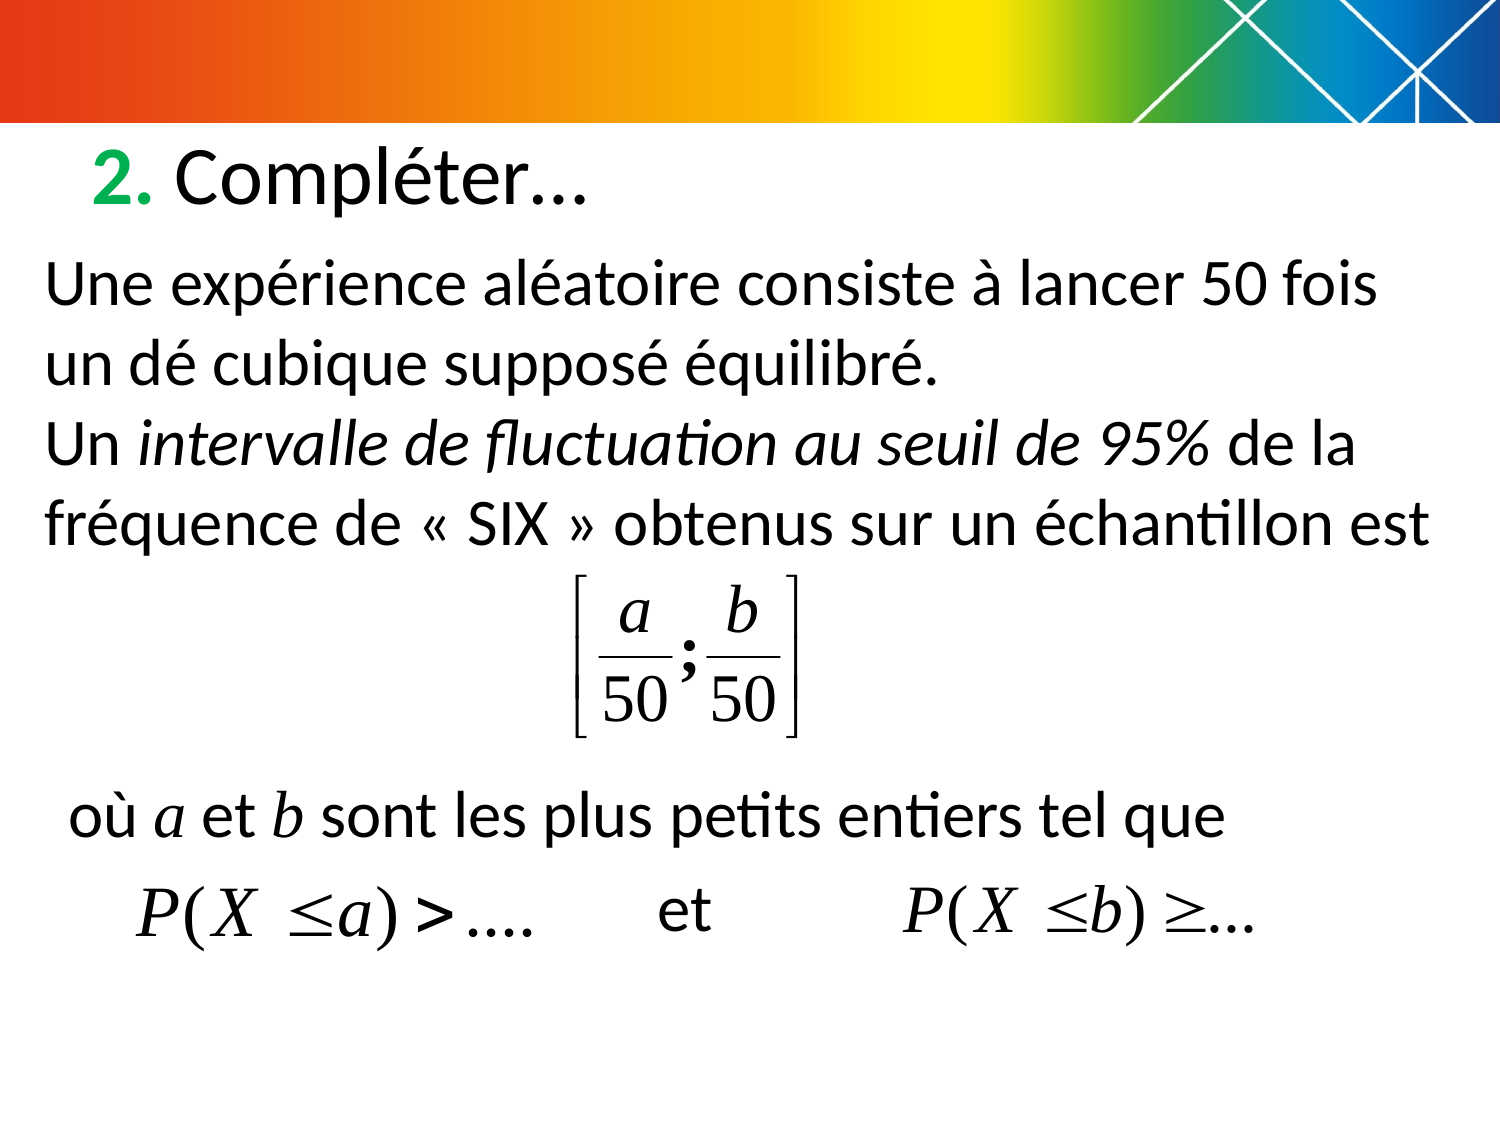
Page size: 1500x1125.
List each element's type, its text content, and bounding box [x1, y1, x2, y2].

title 2. Compléter… [76, 113, 1427, 255]
chart [123, 869, 547, 965]
picture [1340, 0, 1500, 123]
text_box où a et b sont les plus petits entiers tel que [53, 763, 1447, 904]
chart [561, 562, 824, 752]
text_box et [608, 857, 762, 953]
text_box Une expérience aléatoire consiste à lancer 50 fois un dé cubique supposé équilibré. Un intervalle de fluctuation au seuil de 95% de la fréquence de « SIX » obtenus sur un échantillon est [29, 231, 1471, 727]
picture [0, 0, 1347, 123]
chart [891, 869, 1267, 959]
